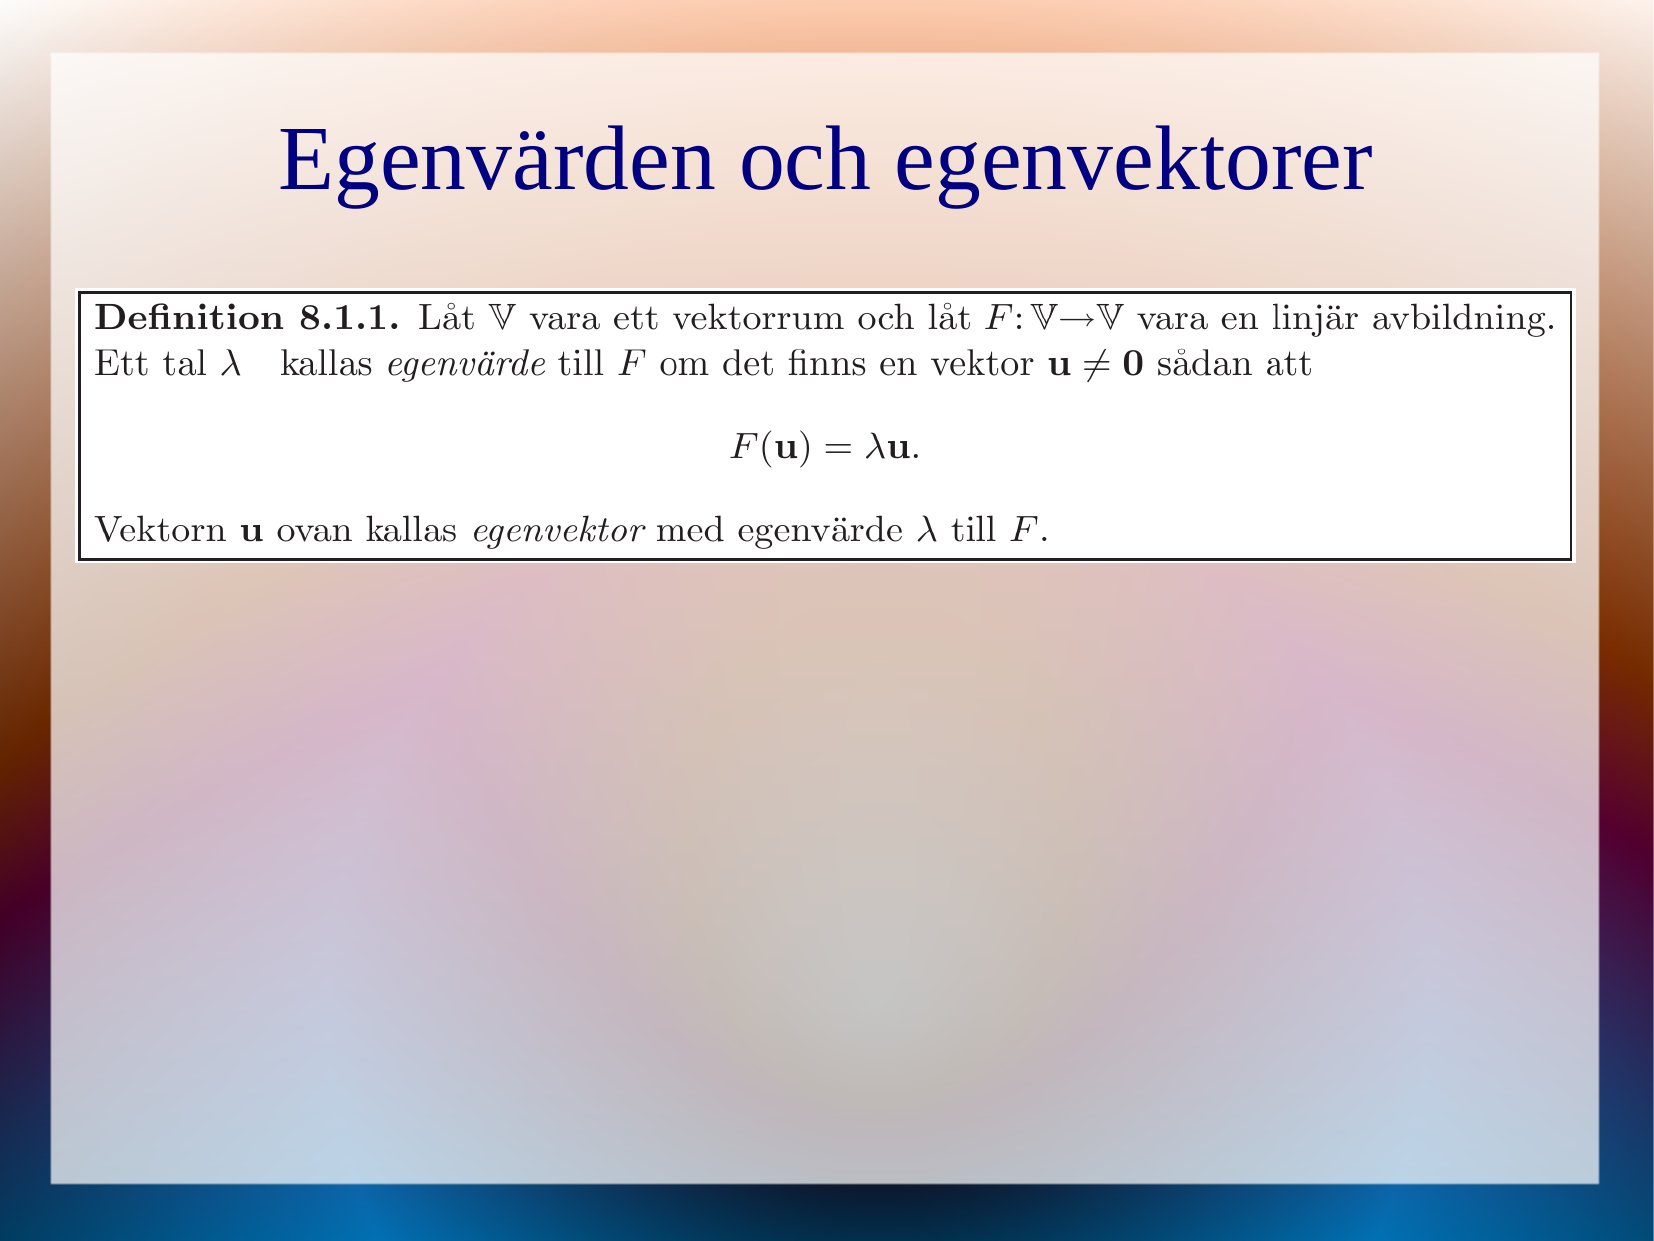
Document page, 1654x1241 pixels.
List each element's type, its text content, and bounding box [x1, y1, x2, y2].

picture [0, 0, 1654, 1241]
title Egenvärden och egenvektorer [82, 55, 1571, 263]
